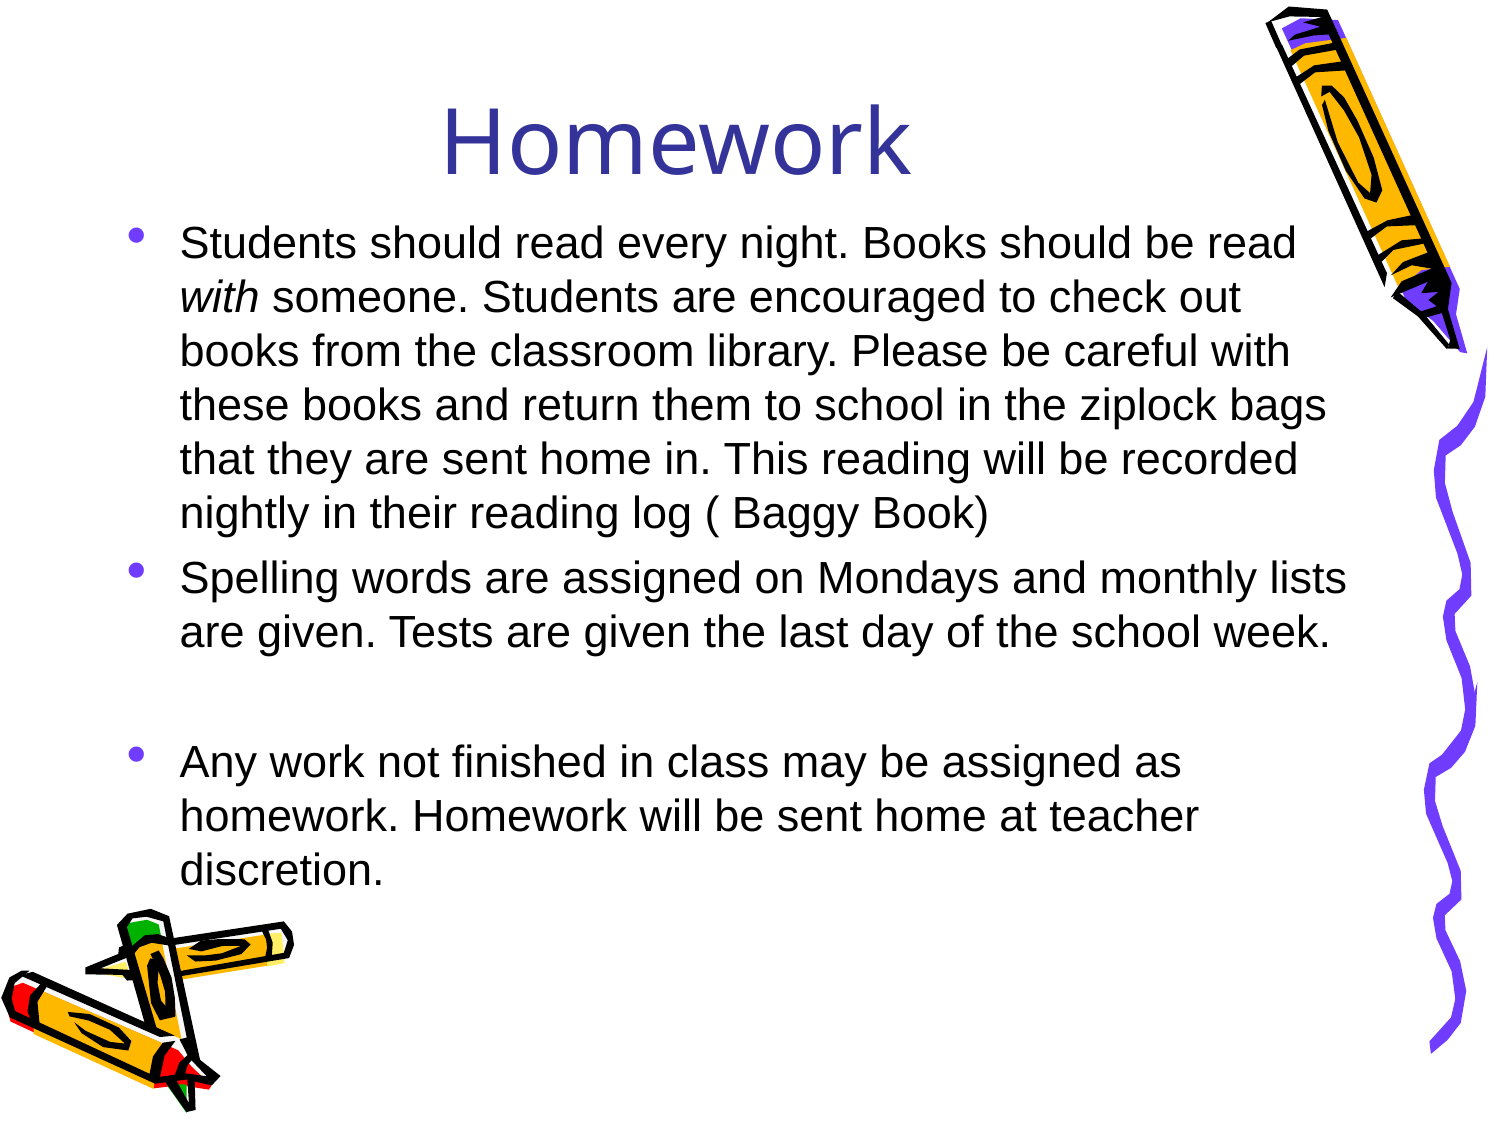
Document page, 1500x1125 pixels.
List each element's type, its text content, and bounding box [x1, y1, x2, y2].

list Students should read every night. Books should be read with someone. Students are encouraged to check out books from the classroom library. Please be careful with these books and return them to school in the ziplock bags that they are sent home in. This reading will be recorded nightly in their reading log ( Baggy Book) Spelling words are assigned on Mondays and monthly lists are given. Tests are given the last day of the school week. Any work not finished in class may be assigned as homework. Homework will be sent home at teacher discretion. [113, 205, 1377, 915]
title Homework [112, 66, 1240, 201]
